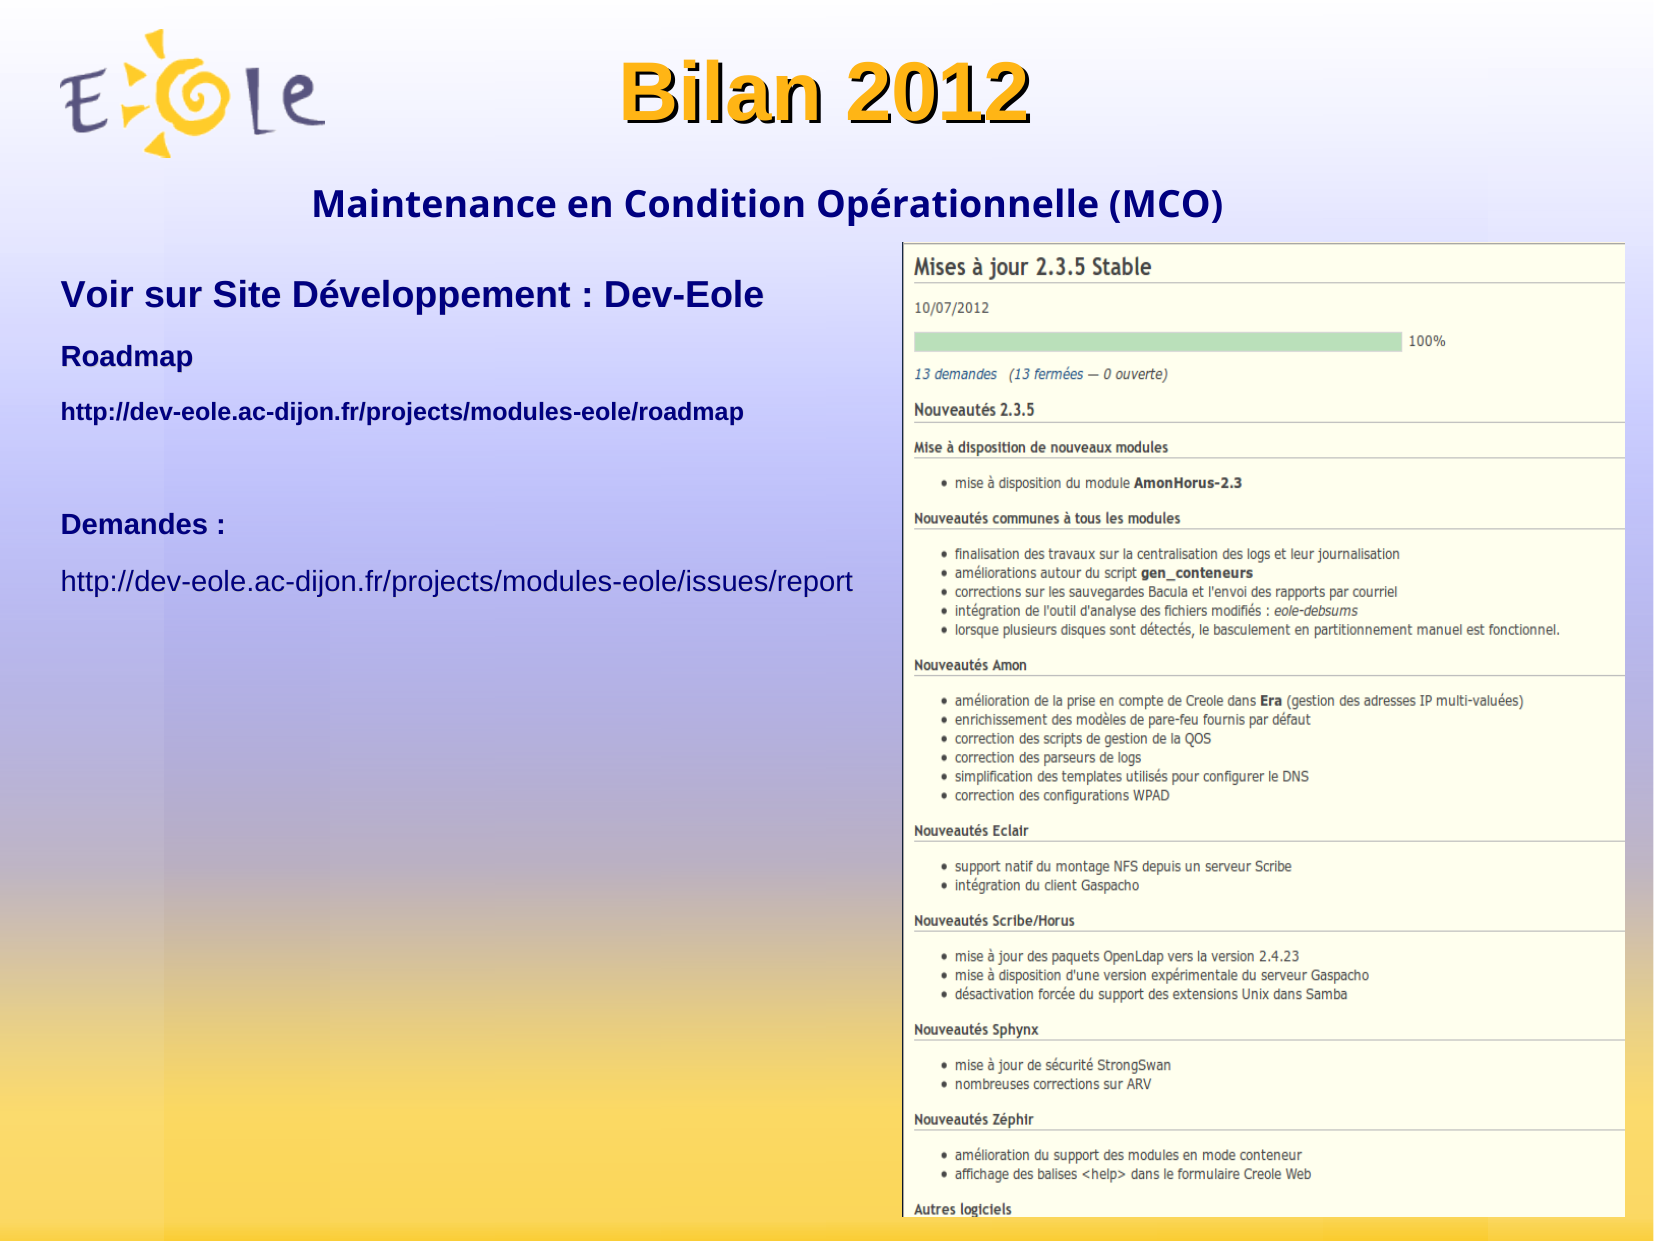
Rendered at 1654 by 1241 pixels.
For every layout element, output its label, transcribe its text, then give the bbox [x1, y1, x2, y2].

list Maintenance en Condition Opérationnelle (MCO) [88, 177, 1447, 266]
picture [0, 0, 1654, 1241]
title Bilan 2012 [80, 27, 1569, 156]
text_box Voir sur Site Développement : Dev-Eole Roadmap http://dev-eole.ac-dijon.fr/projects/modules-eole/roadmap Demandes : http://dev-eole.ac-dijon.fr/projects/modules-eole/issues/report [29, 265, 886, 634]
